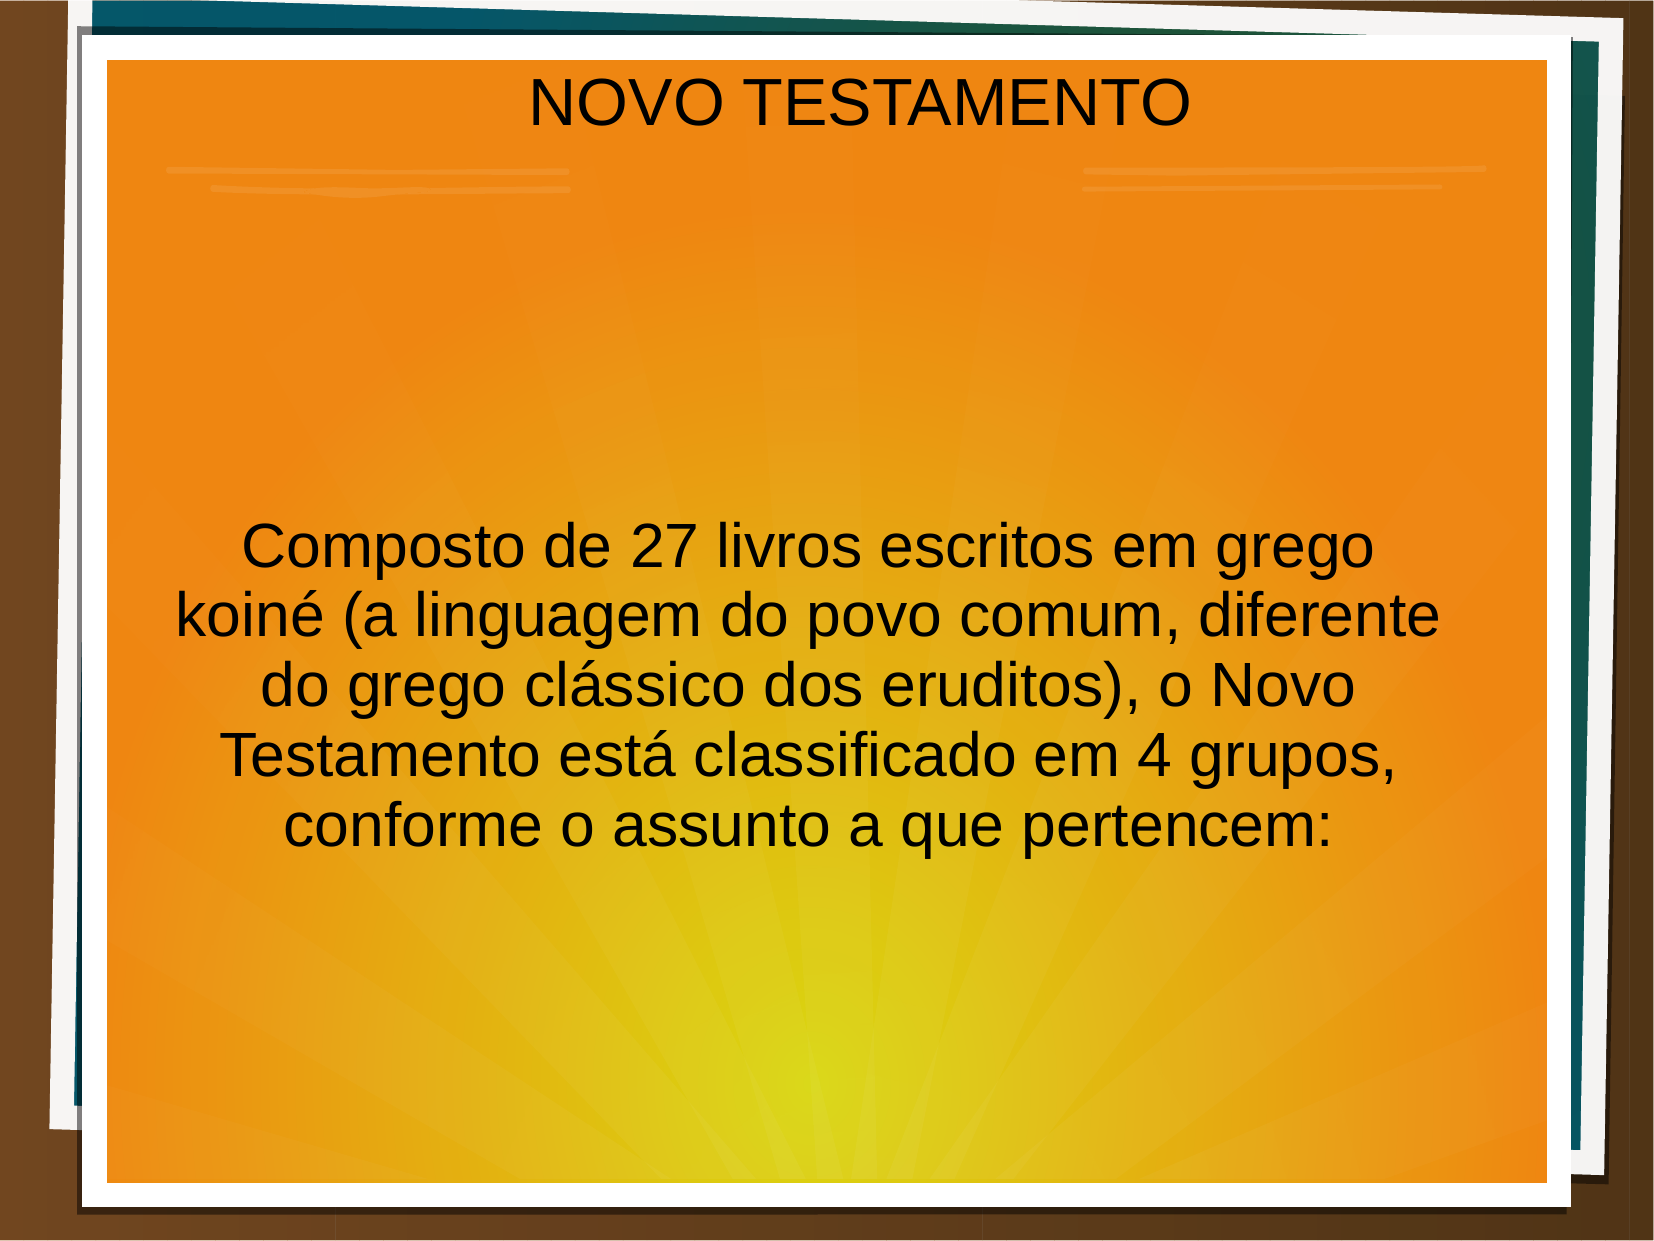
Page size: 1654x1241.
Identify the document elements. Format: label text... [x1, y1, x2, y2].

title NOVO TESTAMENTO [341, 48, 1381, 156]
subtitle Composto de 27 livros escritos em grego koiné (a linguagem do povo comum, diferente do grego clássico dos eruditos), o Novo Testamento está classificado em 4 grupos, conforme o assunto a que pertencem: [165, 200, 1453, 1170]
